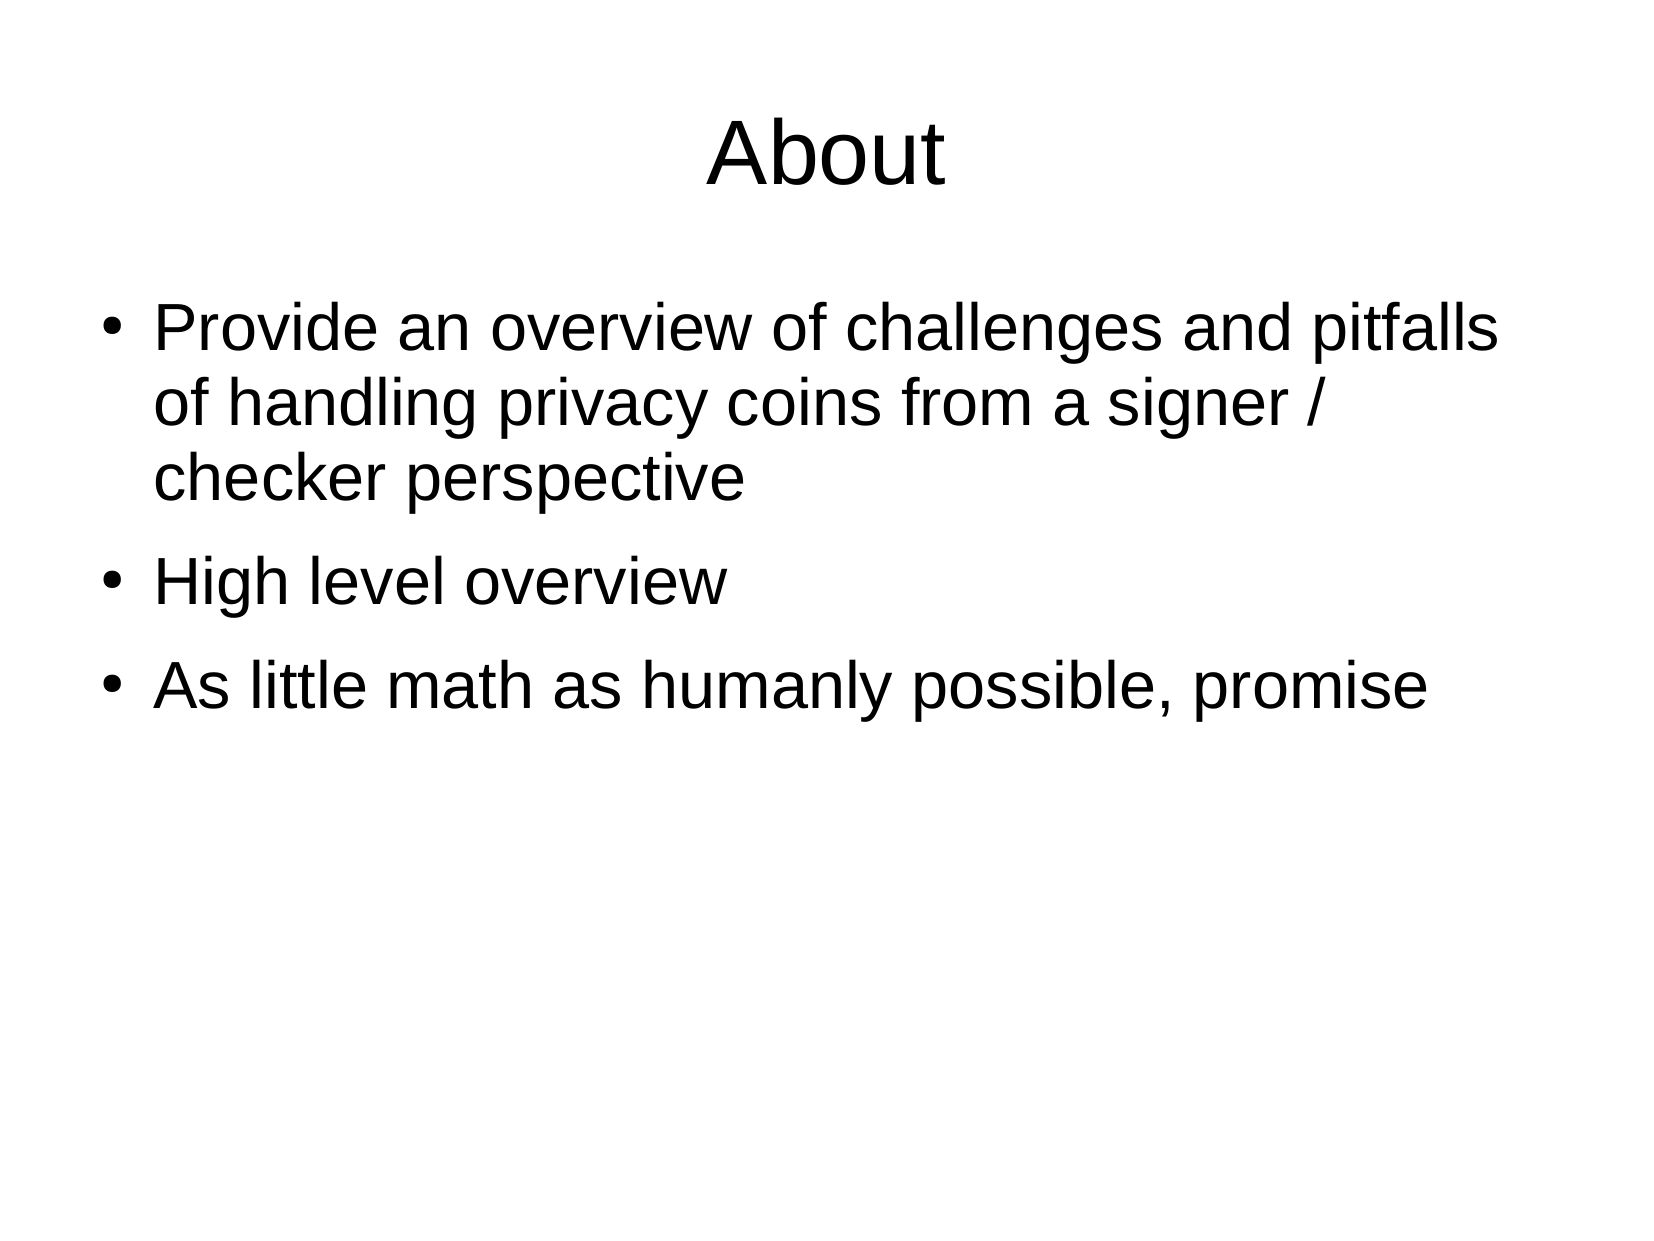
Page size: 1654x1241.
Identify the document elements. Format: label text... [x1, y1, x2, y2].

list Provide an overview of challenges and pitfalls of handling privacy coins from a signer / checker perspective High level overview As little math as humanly possible, promise [82, 290, 1571, 1109]
title About [82, 49, 1571, 257]
